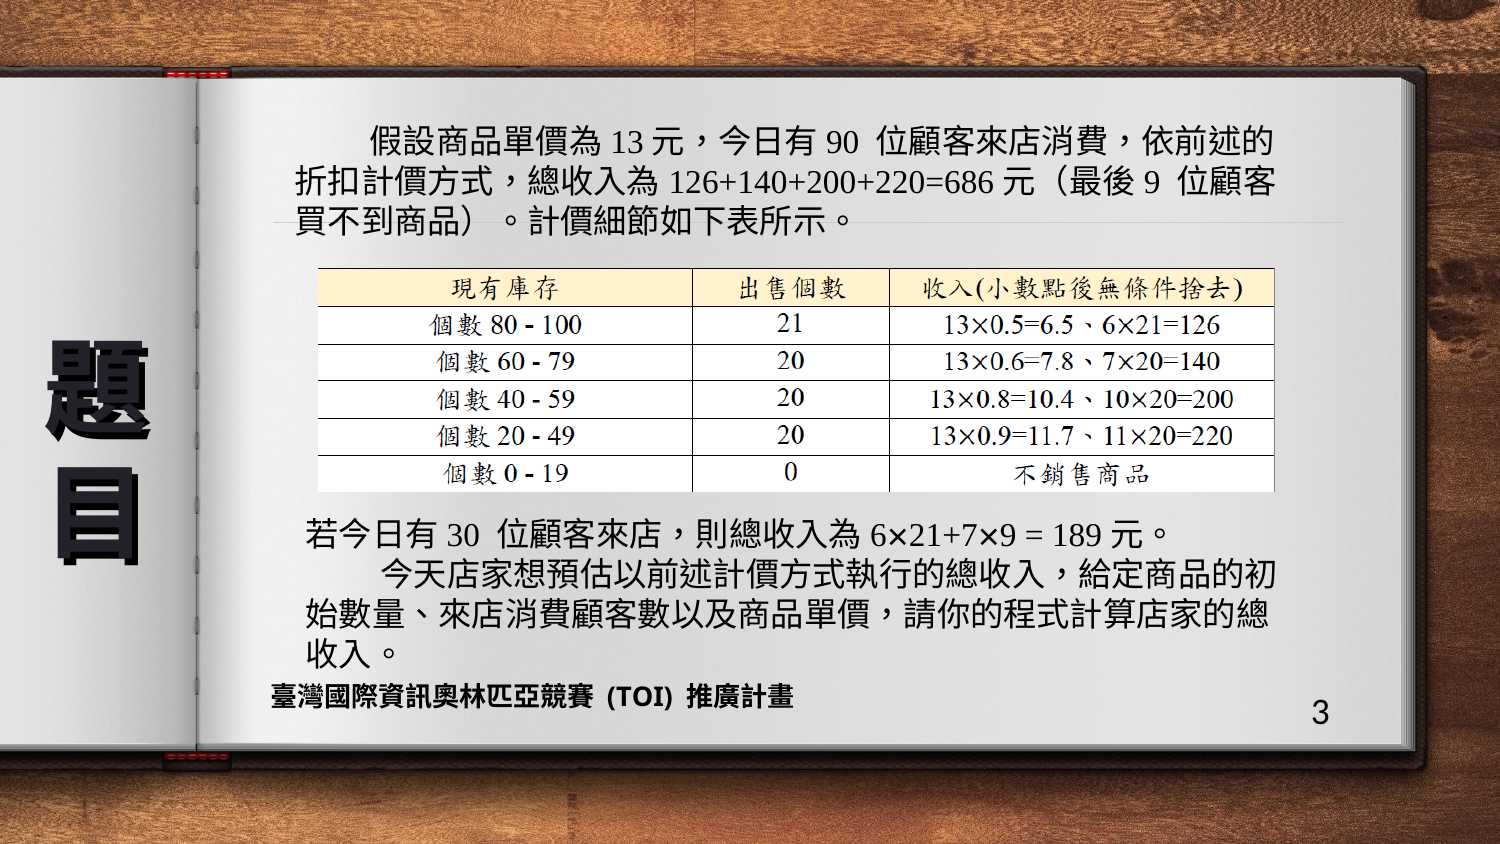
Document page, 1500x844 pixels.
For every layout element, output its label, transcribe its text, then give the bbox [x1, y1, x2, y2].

picture [318, 268, 1275, 492]
text_box 若今日有30 位顧客來店，則總收入為6×21+7×9 = 189元。 今天店家想預估以前述計價方式執行的總收入，給定商品的初始數量、來店消費顧客數以及商品單價，請你的程式計算店家的總收入。 [290, 505, 1314, 683]
title 題 目 [28, 306, 210, 552]
text_box 假設商品單價為13元，今日有90 位顧客來店消費，依前述的折扣計價方式，總收入為126+140+200+220=686元（最後9 位顧客買不到商品）。計價細節如下表所示。 [280, 73, 1314, 248]
text_box [1295, 672, 1386, 737]
